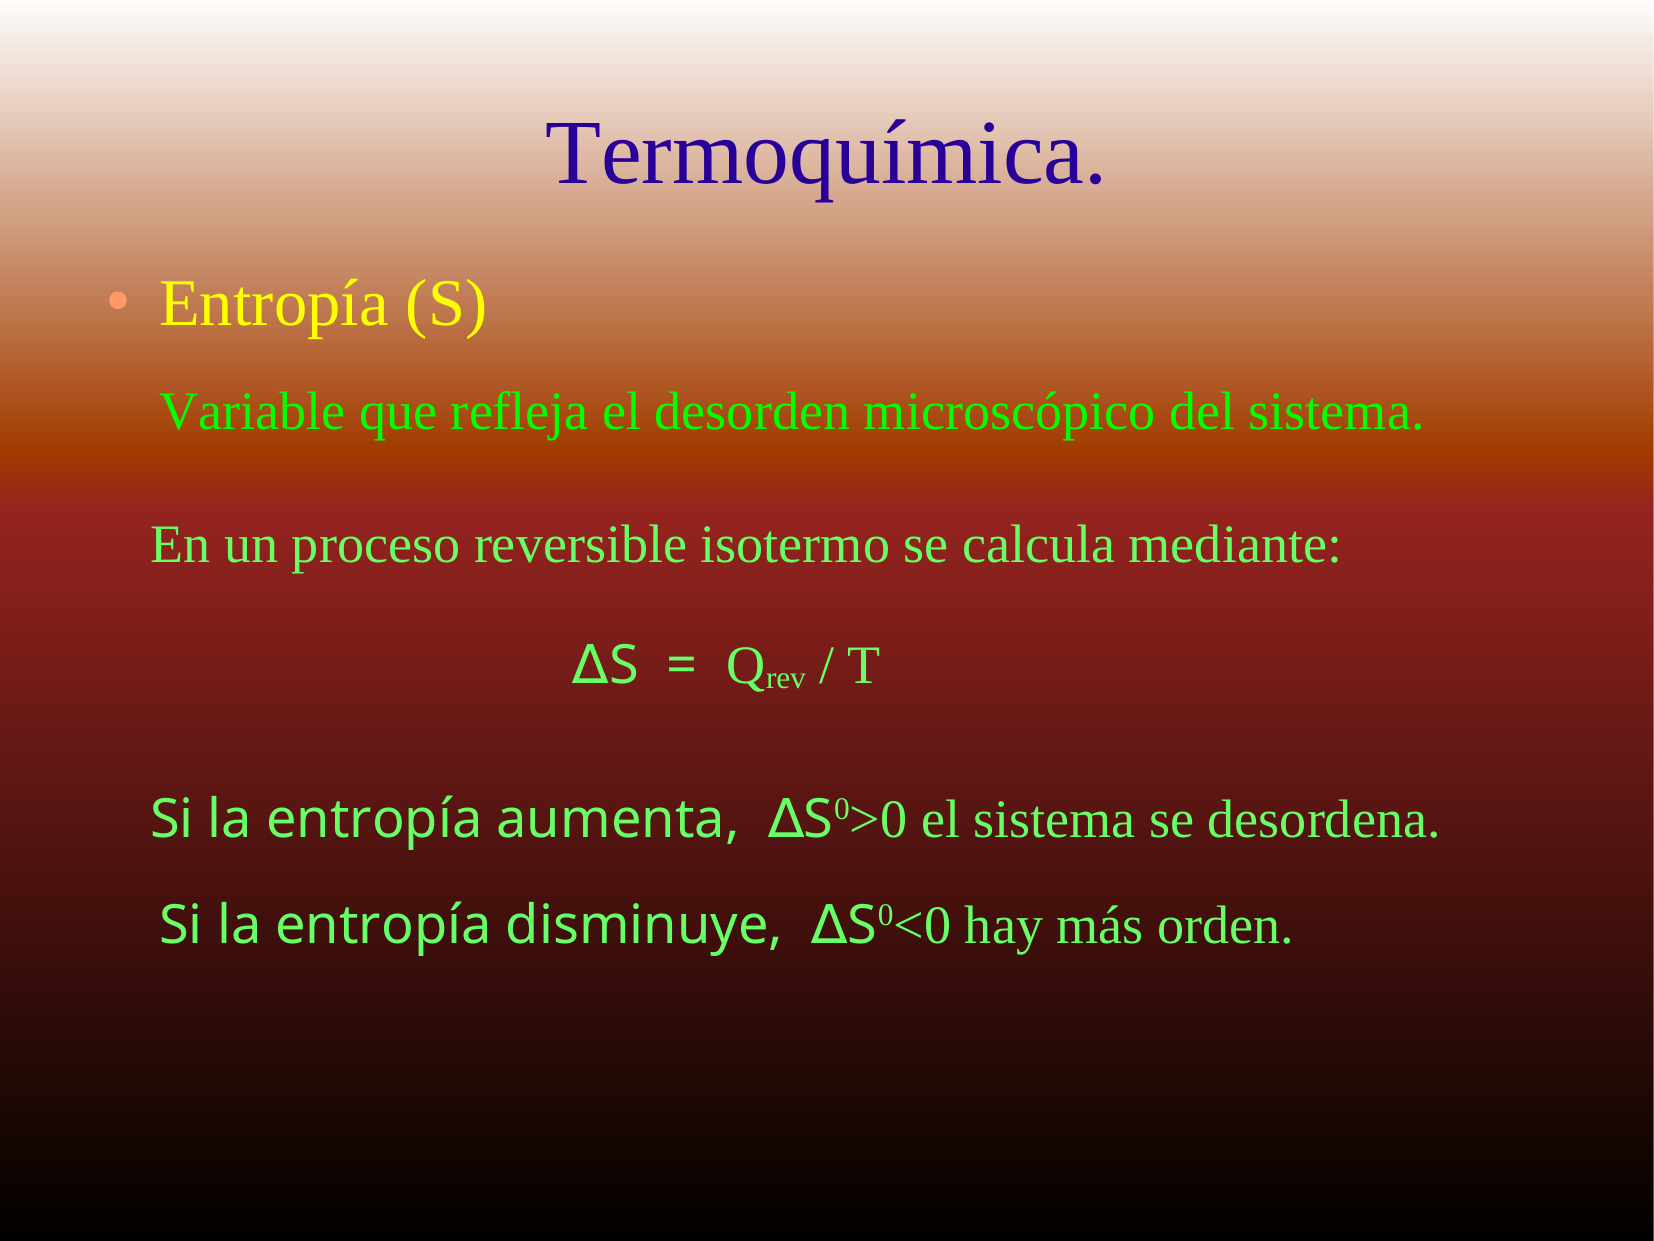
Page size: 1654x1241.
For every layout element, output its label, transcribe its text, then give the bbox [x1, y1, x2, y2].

text_box Variable que refleja el desorden microscópico del sistema. [88, 381, 1595, 502]
text_box ∆S = Qrev / T [501, 625, 1093, 772]
list Entropía (S) [88, 265, 1518, 381]
text_box En un proceso reversible isotermo se calcula mediante: [79, 513, 1595, 650]
text_box Si la entropía aumenta, ∆S0>0 el sistema se desordena. [79, 779, 1595, 916]
text_box Si la entropía disminuye, ∆S0<0 hay más orden. [88, 885, 1604, 1022]
picture [0, 0, 1654, 1241]
title Termoquímica. [82, 49, 1571, 257]
